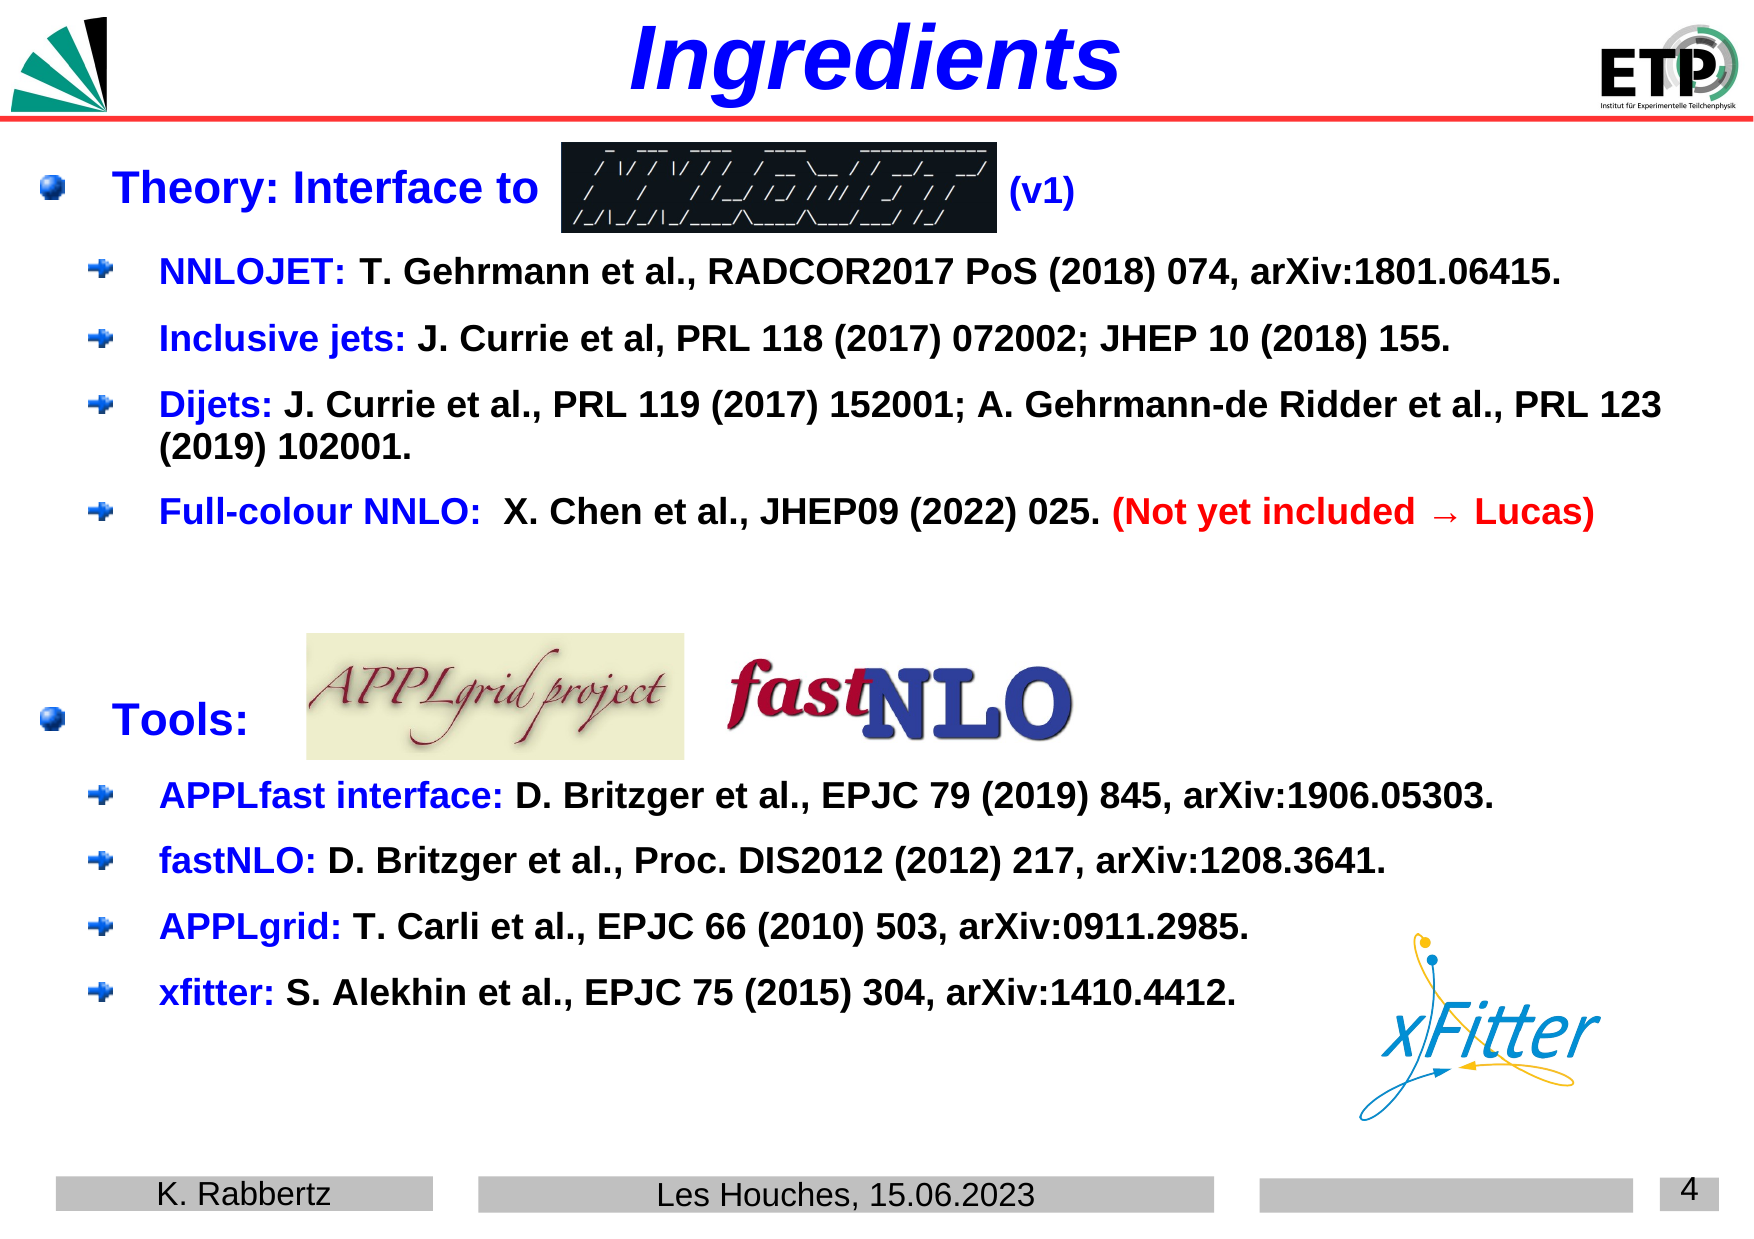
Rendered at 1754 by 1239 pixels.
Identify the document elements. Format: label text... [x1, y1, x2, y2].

picture [306, 633, 685, 760]
picture [1359, 933, 1601, 1121]
picture [1630, 17, 1745, 112]
picture [561, 142, 997, 234]
picture [11, 17, 107, 113]
title Ingredients [124, 0, 1630, 116]
list Theory: Interface to (v1) NNLOJET: T. Gehrmann et al., RADCOR2017 PoS (2018) 074, arXiv:1801.06415. Inclusive jets: J. Currie et al, PRL 118 (2017) 072002; JHEP 10 (2018) 155. Dijets: J. Currie et al., PRL 119 (2017) 152001; A. Gehrmann-de Ridder et al., PRL 123 (2019) 102001. Full-colour NNLO: X. Chen et al., JHEP09 (2022) 025. (Not yet included → Lucas) Tools: APPLfast interface: D. Britzger et al., EPJC 79 (2019) 845, arXiv:1906.05303. fastNLO: D. Britzger et al., Proc. DIS2012 (2012) 217, arXiv:1208.3641. APPLgrid: T. Carli et al., EPJC 66 (2010) 503, arXiv:0911.2985. xfitter: S. Alekhin et al., EPJC 75 (2015) 304, arXiv:1410.4412. [29, 161, 1673, 1144]
picture [716, 652, 1081, 743]
